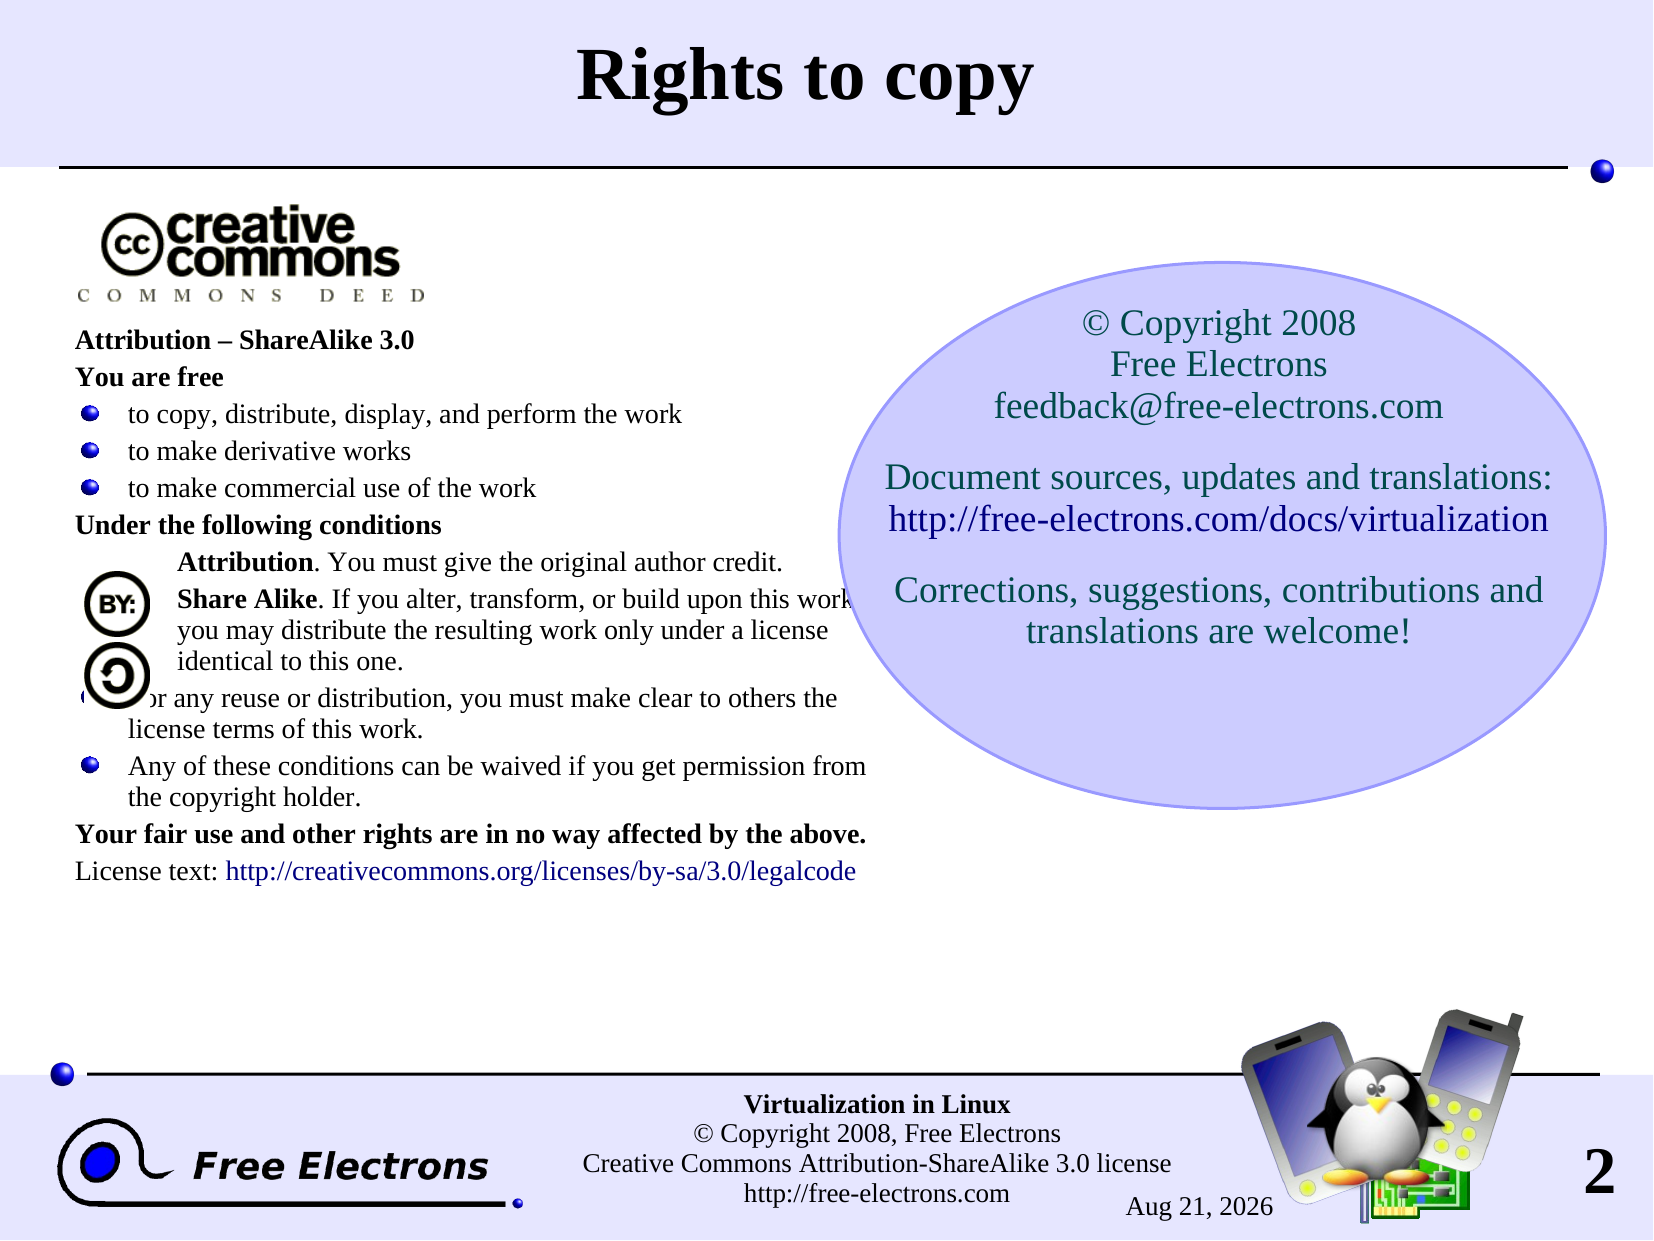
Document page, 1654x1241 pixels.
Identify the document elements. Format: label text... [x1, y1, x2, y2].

list © Copyright 2008 Free Electrons feedback@free-electrons.com Document sources, updates and translations: http://free-electrons.com/docs/virtualization Corrections, suggestions, contributions and translations are welcome! [863, 301, 1557, 726]
picture [84, 571, 150, 637]
picture [78, 204, 424, 303]
picture [1225, 983, 1538, 1241]
title Rights to copy [60, 25, 1551, 124]
text_box [1557, 402, 1606, 669]
list Attribution – ShareAlike 3.0 You are free to copy, distribute, display, and perform the work to make derivative works to make commercial use of the work Under the following conditions Attribution. You must give the original author credit. Share Alike. If you alter, transform, or build upon this work, you may distribute the resulting work only under a license identical to this one. For any reuse or distribution, you must make clear to others the license terms of this work. Any of these conditions can be waived if you get permission from the copyright holder. Your fair use and other rights are in no way affected by the above. License text: http://creativecommons.org/licenses/by-sa/3.0/legalcode [56, 324, 884, 1053]
text_box [947, 726, 1497, 809]
text_box [1025, 262, 1419, 301]
picture [50, 1107, 527, 1216]
text_box [839, 440, 863, 631]
picture [84, 642, 150, 709]
